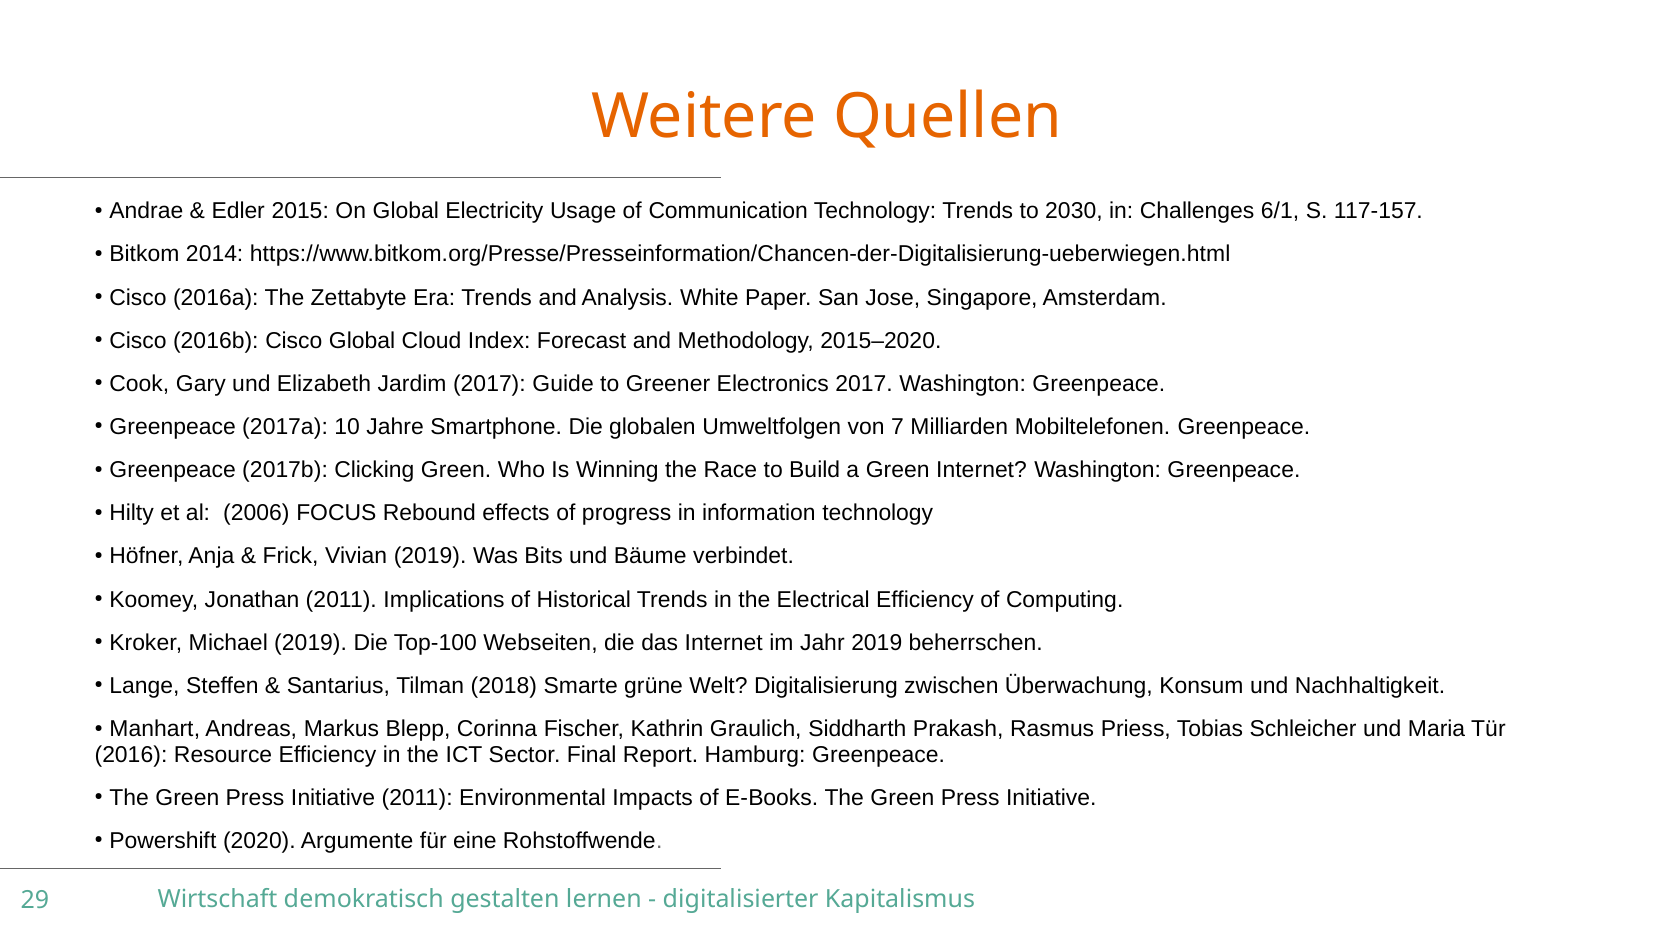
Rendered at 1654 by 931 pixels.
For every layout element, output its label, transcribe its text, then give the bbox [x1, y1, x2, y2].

title Weitere Quellen [82, 70, 1571, 144]
text_box Andrae & Edler 2015: On Global Electricity Usage of Communication Technology: Trends to 2030, in: Challenges 6/1, S. 117-157. Bitkom 2014: https://www.bitkom.org/Presse/Presseinformation/Chancen-der-Digitalisierung-ueberwiegen.html Cisco (2016a): The Zettabyte Era: Trends and Analysis. White Paper. San Jose, Singapore, Amsterdam. Cisco (2016b): Cisco Global Cloud Index: Forecast and Methodology, 2015–2020. Cook, Gary und Elizabeth Jardim (2017): Guide to Greener Electronics 2017. Washington: Greenpeace. Greenpeace (2017a): 10 Jahre Smartphone. Die globalen Umweltfolgen von 7 Milliarden Mobiltelefonen. Greenpeace. Greenpeace (2017b): Clicking Green. Who Is Winning the Race to Build a Green Internet? Washington: Greenpeace. Hilty et al: (2006) FOCUS Rebound effects of progress in information technology Höfner, Anja & Frick, Vivian (2019). Was Bits und Bäume verbindet. Koomey, Jonathan (2011). Implications of Historical Trends in the Electrical Efficiency of Computing. Kroker, Michael (2019). Die Top-100 Webseiten, die das Internet im Jahr 2019 beherrschen. Lange, Steffen & Santarius, Tilman (2018) Smarte grüne Welt? Digitalisierung zwischen Überwachung, Konsum und Nachhaltigkeit. Manhart, Andreas, Markus Blepp, Corinna Fischer, Kathrin Graulich, Siddharth Prakash, Rasmus Priess, Tobias Schleicher und Maria Tür (2016): Resource Efficiency in the ICT Sector. Final Report. Hamburg: Greenpeace. The Green Press Initiative (2011): Environmental Impacts of E-Books. The Green Press Initiative. Powershift (2020). Argumente für eine Rohstoffwende. [94, 197, 1583, 854]
